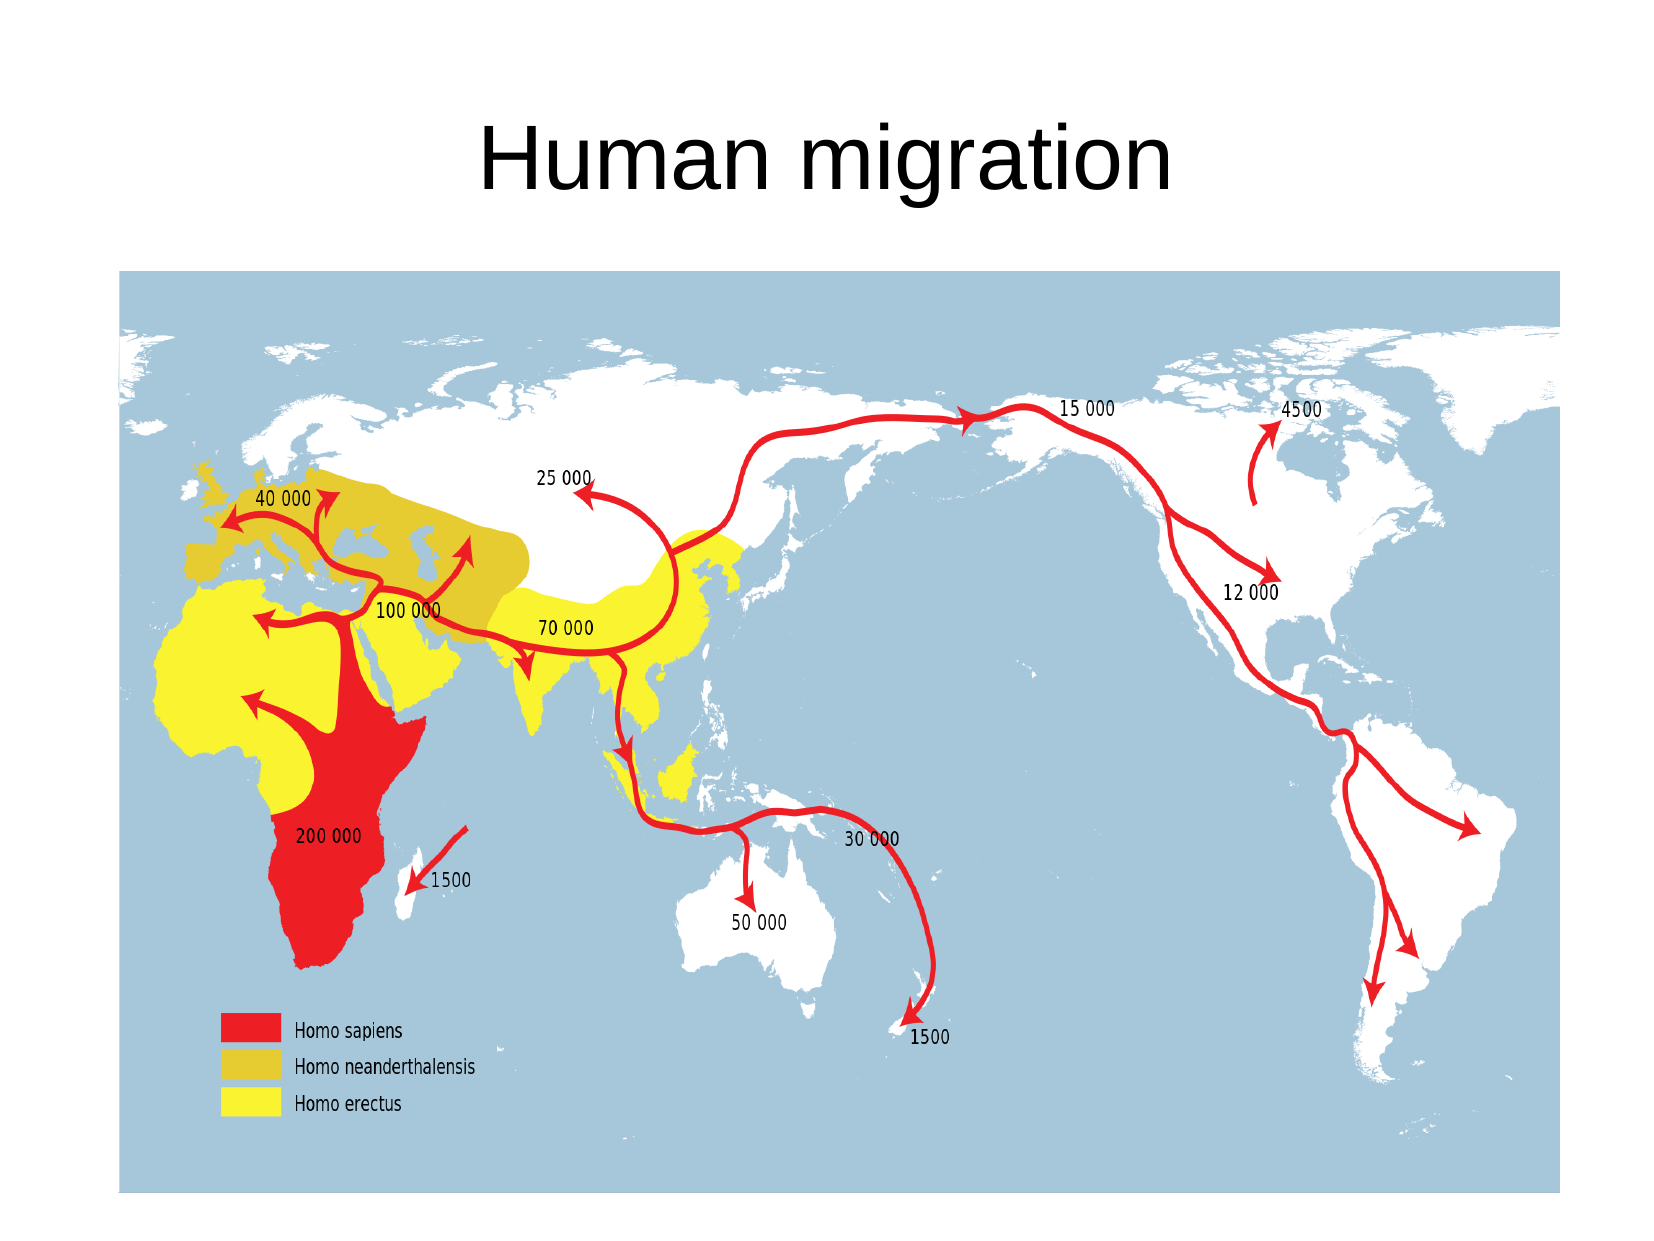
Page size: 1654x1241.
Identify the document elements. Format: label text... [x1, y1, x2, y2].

title Human migration [82, 49, 1571, 257]
picture [118, 271, 1560, 1193]
